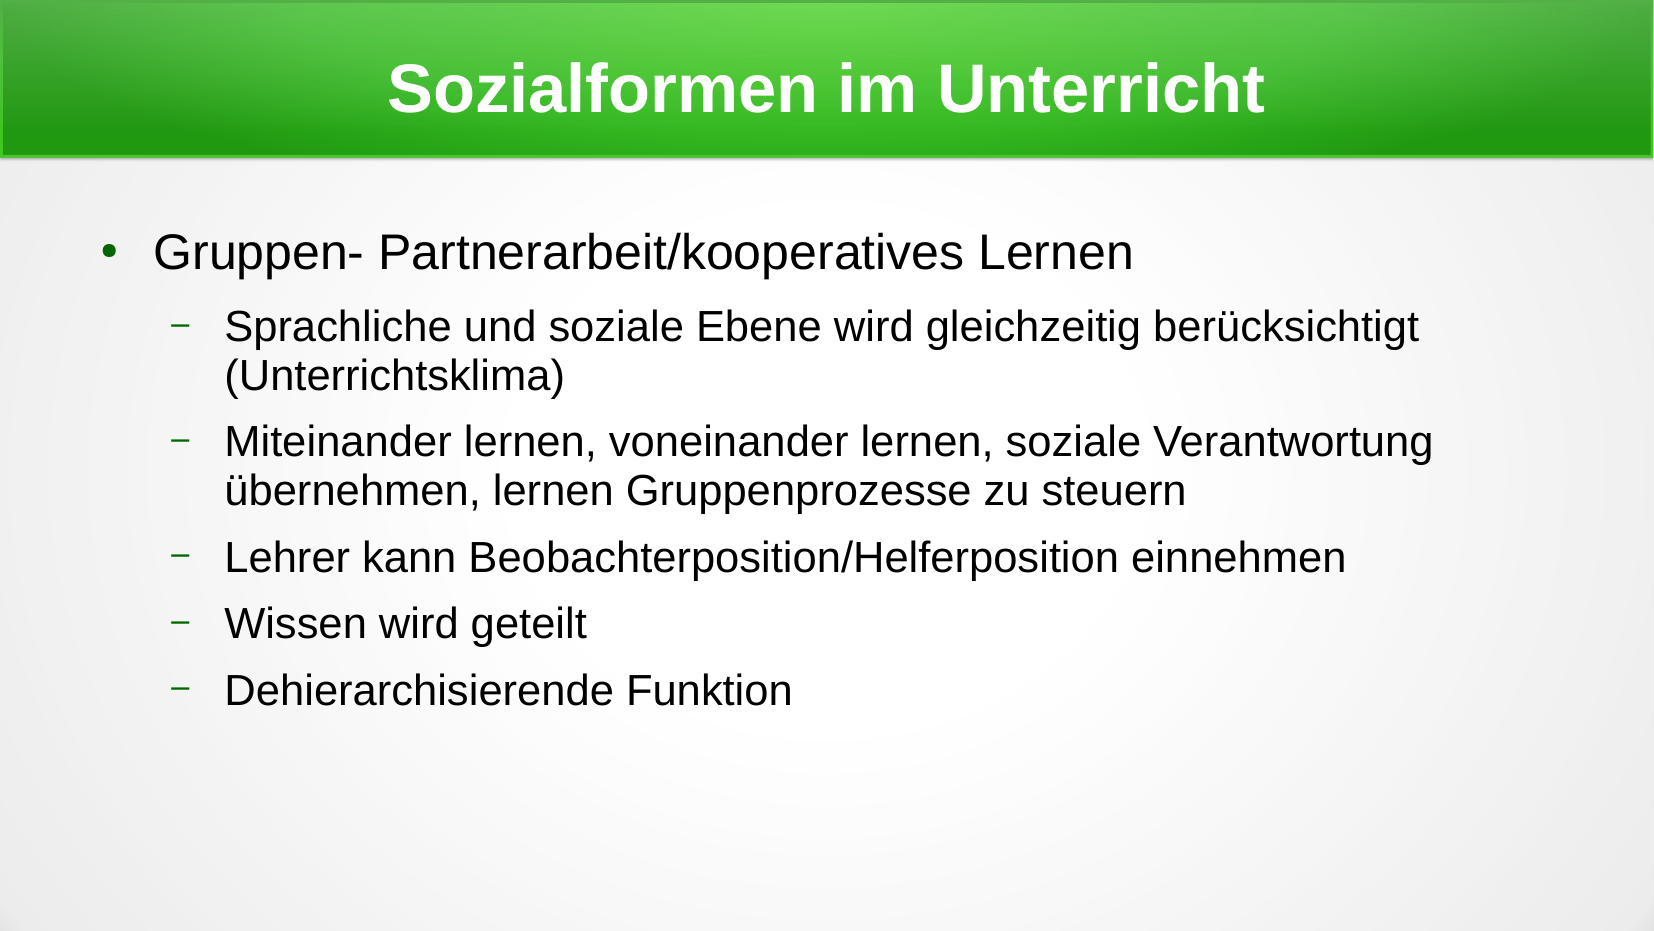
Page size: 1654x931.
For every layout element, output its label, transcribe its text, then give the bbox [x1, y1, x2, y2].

title Sozialformen im Unterricht [82, 35, 1571, 142]
list Gruppen- Partnerarbeit/kooperatives Lernen Sprachliche und soziale Ebene wird gleichzeitig berücksichtigt (Unterrichtsklima) Miteinander lernen, voneinander lernen, soziale Verantwortung übernehmen, lernen Gruppenprozesse zu steuern Lehrer kann Beobachterposition/Helferposition einnehmen Wissen wird geteilt Dehierarchisierende Funktion [82, 224, 1571, 764]
